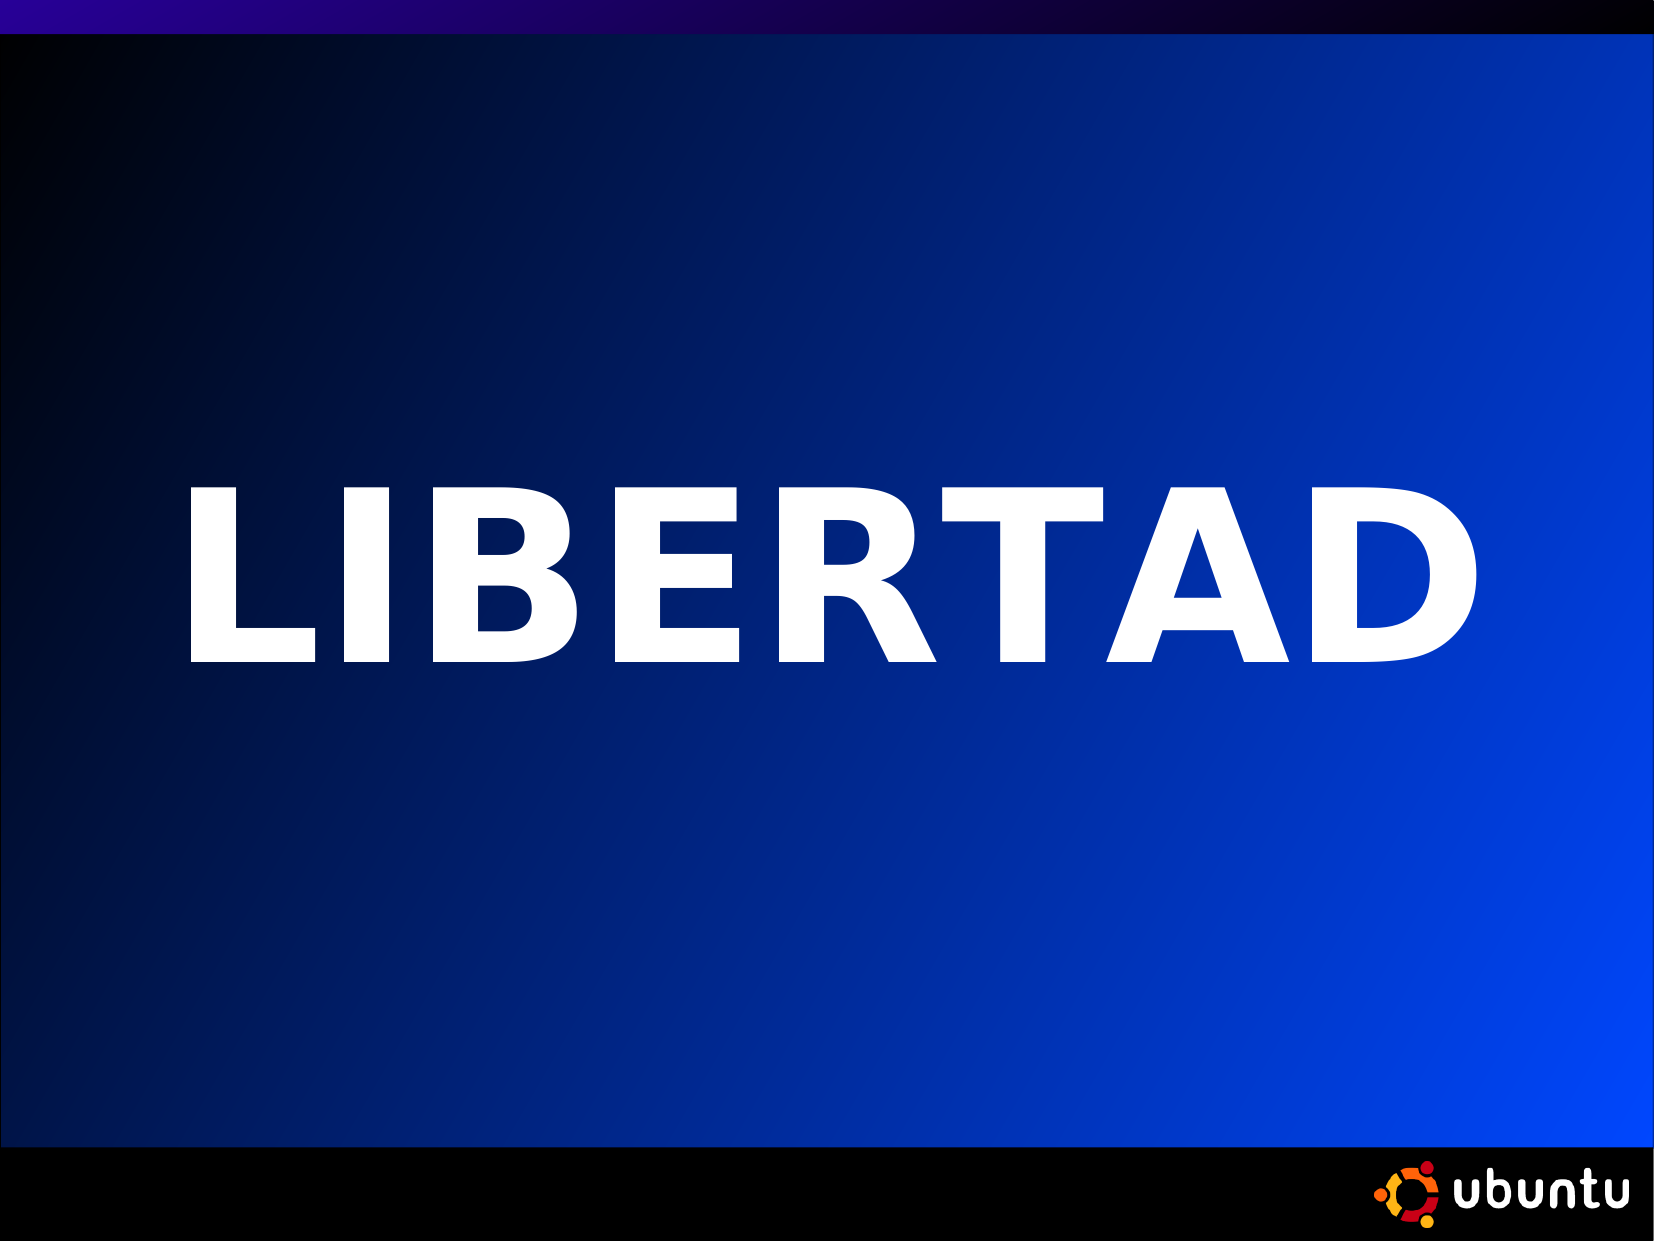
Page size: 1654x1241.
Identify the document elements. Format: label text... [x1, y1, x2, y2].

text_box [0, 0, 1654, 1241]
text_box LIBERTAD [169, 437, 1490, 717]
picture [1374, 1161, 1629, 1228]
